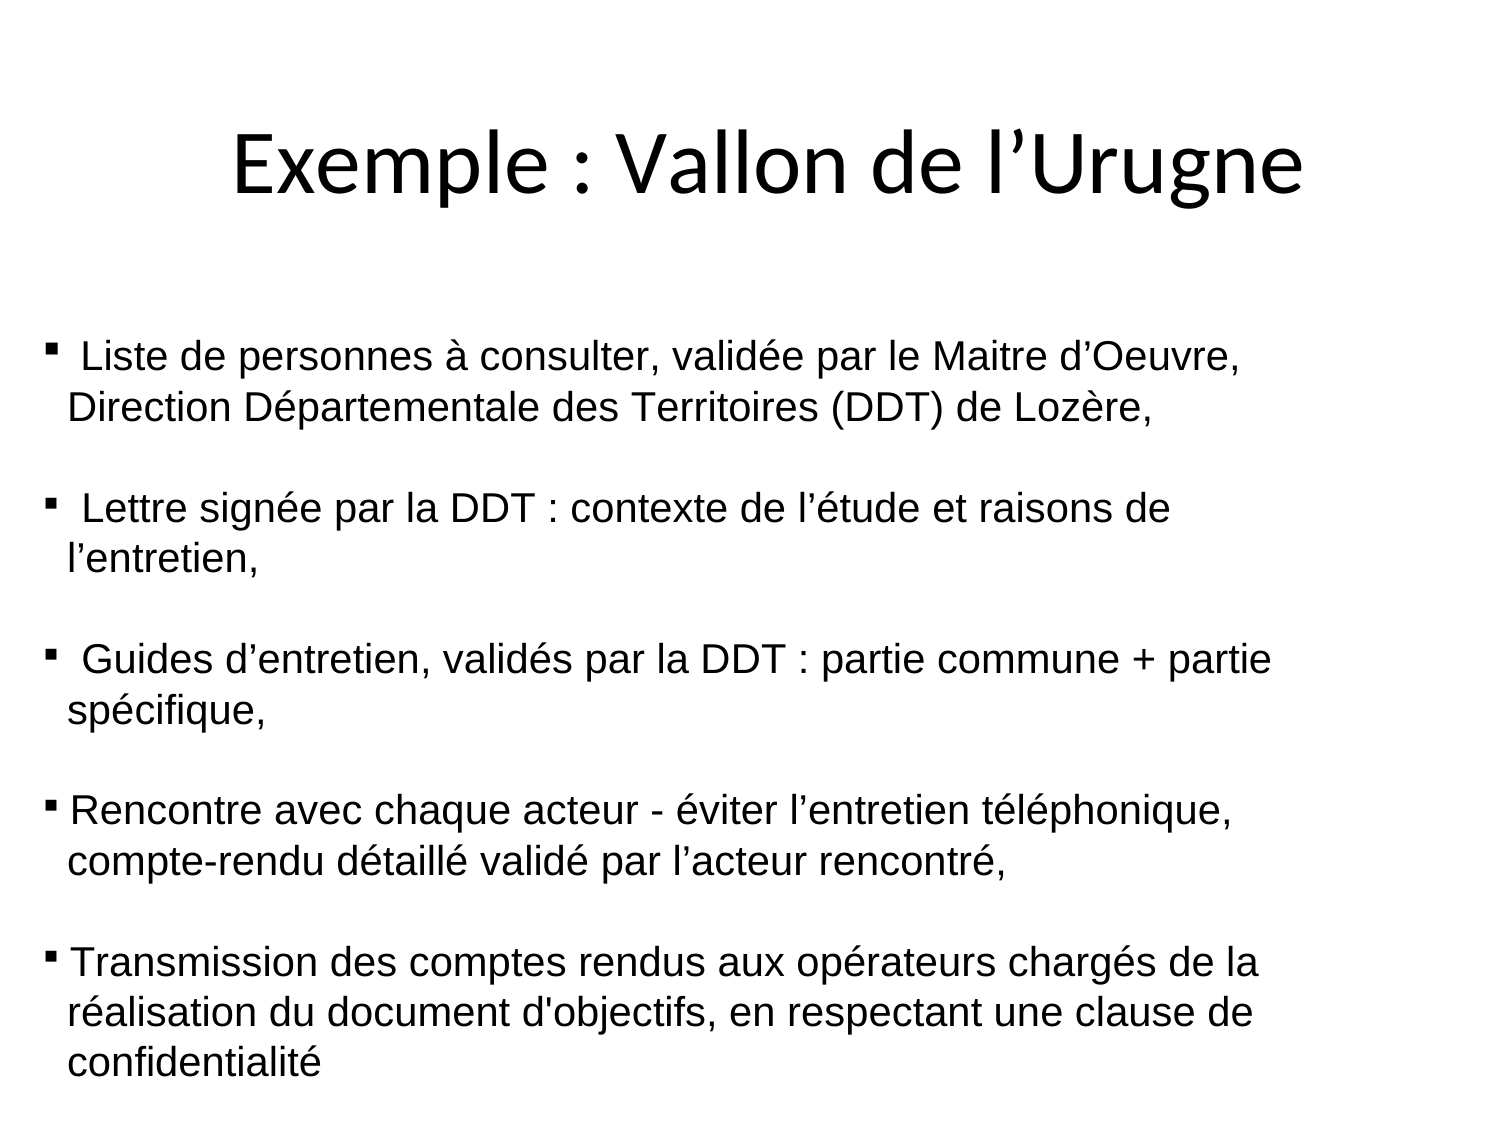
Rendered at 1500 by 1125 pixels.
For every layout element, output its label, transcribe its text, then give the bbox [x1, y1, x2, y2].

title Exemple : Vallon de l’Urugne [59, 0, 1500, 330]
list Liste de personnes à consulter, validée par le Maitre d’Oeuvre, Direction Départementale des Territoires (DDT) de Lozère, Lettre signée par la DDT : contexte de l’étude et raisons de l’entretien, Guides d’entretien, validés par la DDT : partie commune + partie spécifique, Rencontre avec chaque acteur - éviter l’entretien téléphonique, compte-rendu détaillé validé par l’acteur rencontré, Transmission des comptes rendus aux opérateurs chargés de la réalisation du document d'objectifs, en respectant une clause de confidentialité [29, 327, 1426, 1125]
